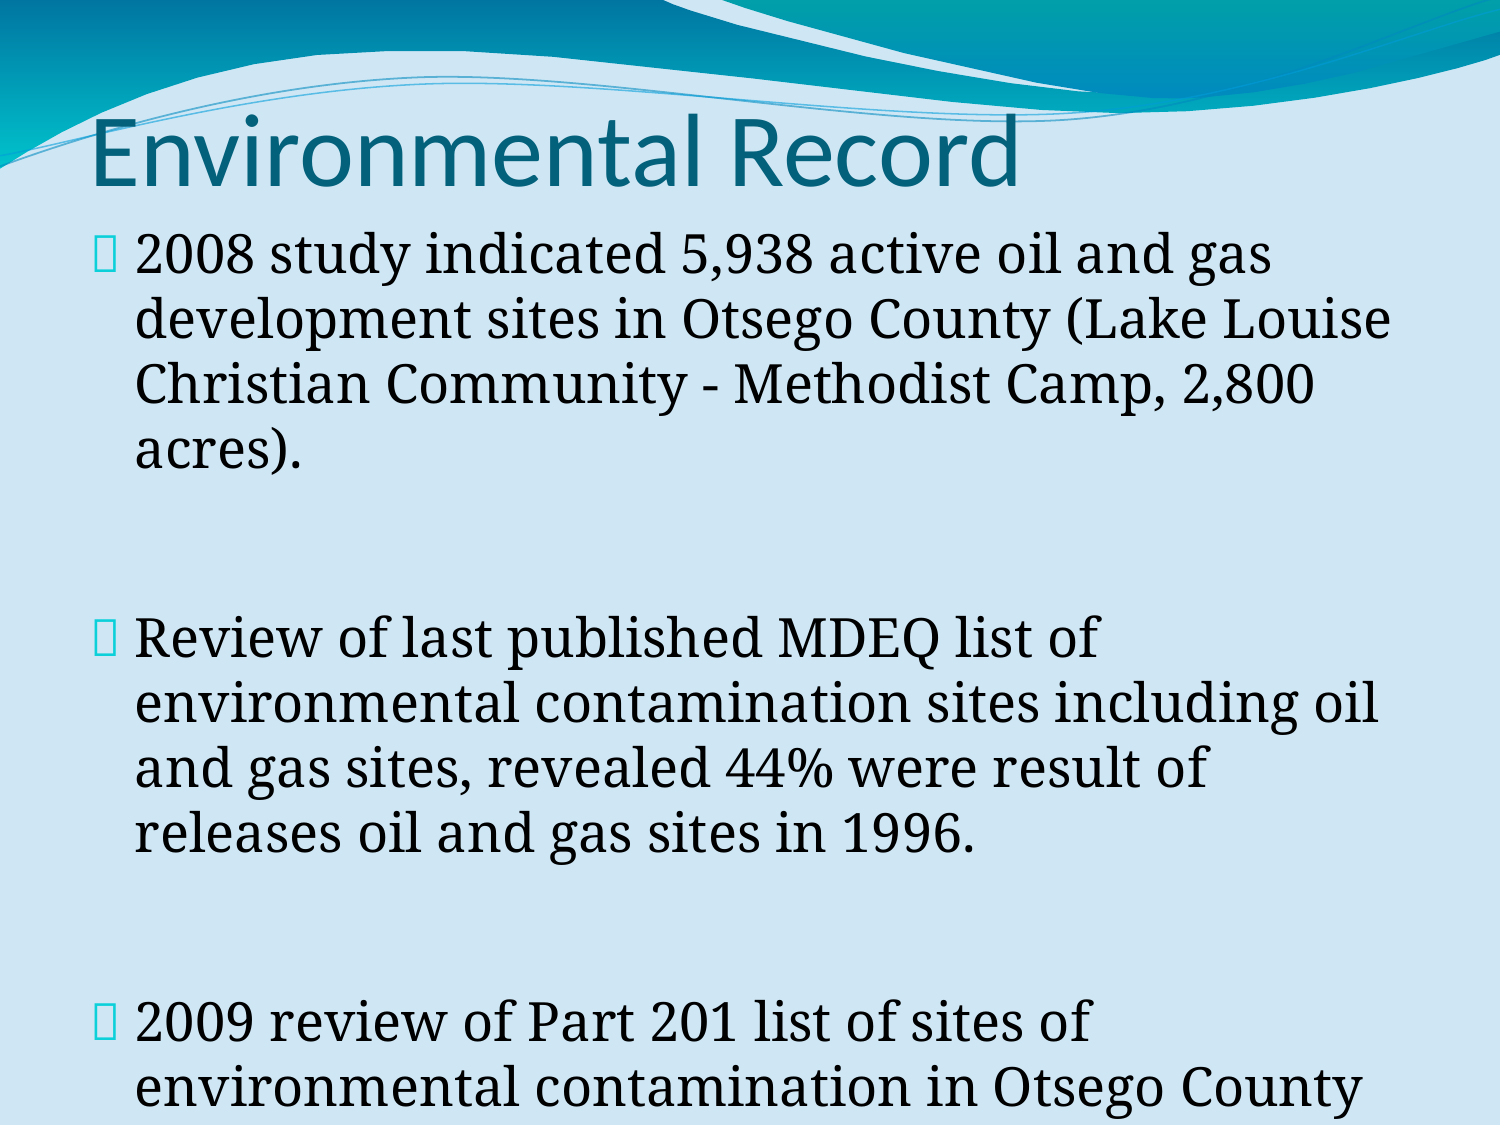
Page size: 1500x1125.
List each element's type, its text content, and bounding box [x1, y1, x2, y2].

title Environmental Record [75, 75, 1425, 212]
list 2008 study indicated 5,938 active oil and gas development sites in Otsego County (Lake Louise Christian Community - Methodist Camp, 2,800 acres). Review of last published MDEQ list of environmental contamination sites including oil and gas sites, revealed 44% were result of releases oil and gas sites in 1996. 2009 review of Part 201 list of sites of environmental contamination in Otsego County revealed 30% at oil and gas sites. Especially at collection sites, dehydration /processing facilities, pipelines, truck spills, on and off loading accidents…not the well head. [75, 212, 1425, 1038]
